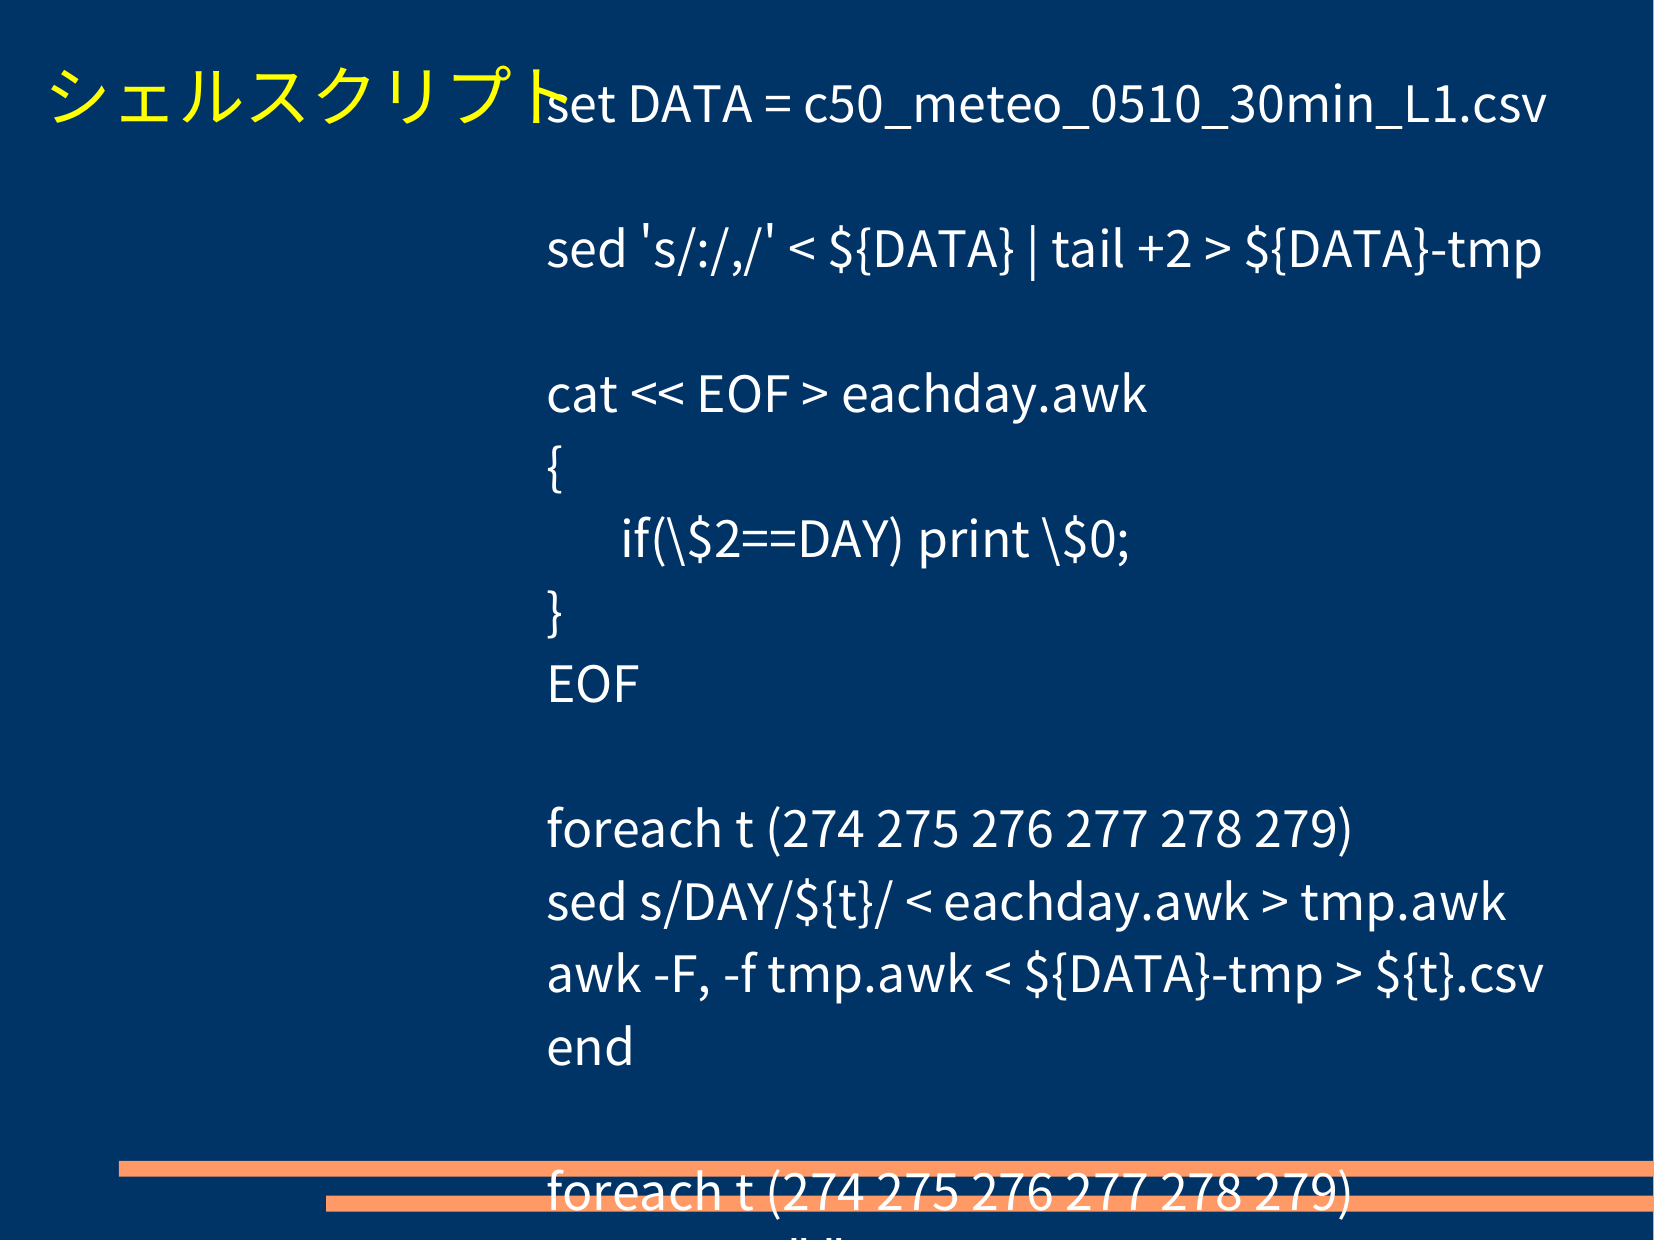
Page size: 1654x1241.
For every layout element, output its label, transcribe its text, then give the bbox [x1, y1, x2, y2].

text_box set DATA = c50_meteo_0510_30min_L1.csv sed 's/:/,/' < ${DATA} | tail +2 > ${DATA}-tmp cat << EOF > eachday.awk { if(\$2==DAY) print \$0; } EOF foreach t (274 275 276 277 278 279) sed s/DAY/${t}/ < eachday.awk > tmp.awk awk -F, -f tmp.awk < ${DATA}-tmp > ${t}.csv end foreach t (274 275 276 277 278 279) echo -n $t " " >> Meandata awk -F, -f awk2.scr < ${t}.csv >> Meandata end [531, 57, 1555, 1187]
text_box シェルスクリプト [30, 36, 502, 119]
